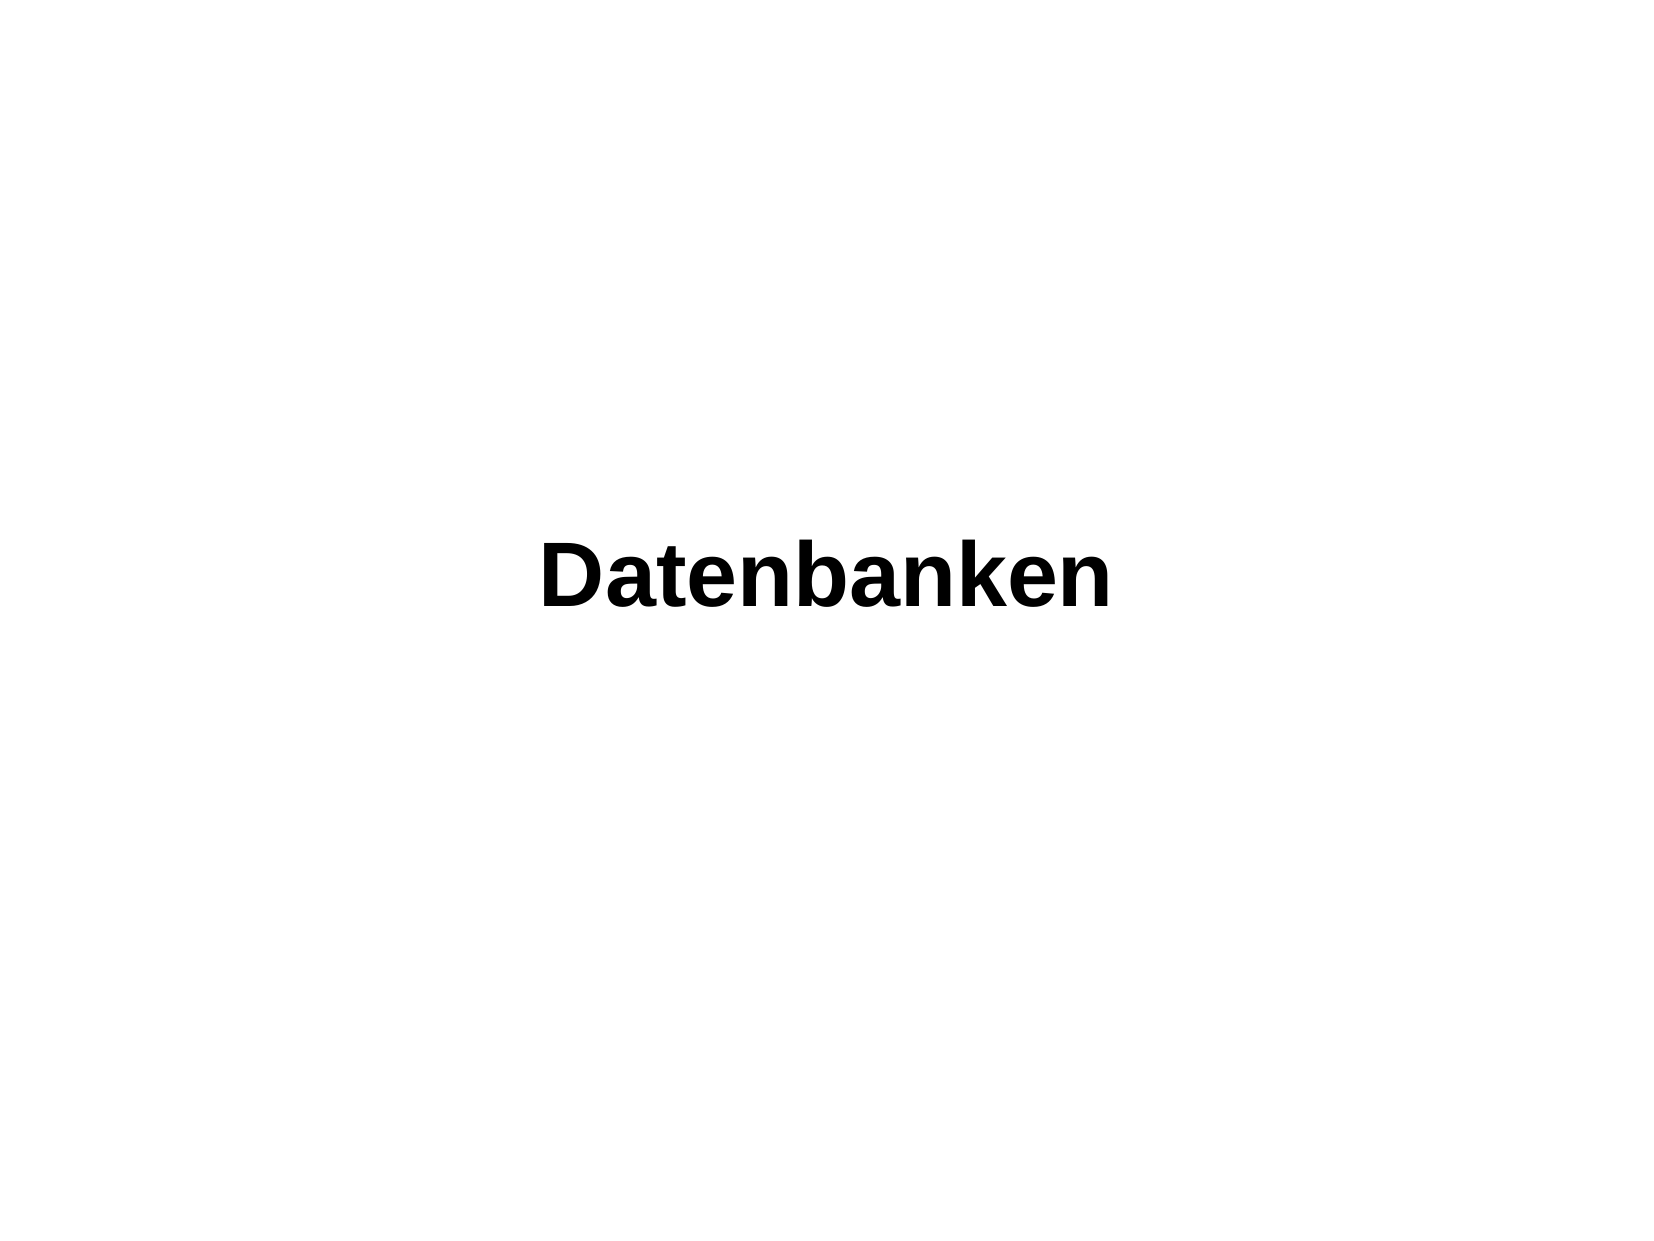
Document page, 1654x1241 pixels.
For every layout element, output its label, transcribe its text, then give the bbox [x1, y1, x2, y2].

title Datenbanken [82, 56, 1571, 1093]
